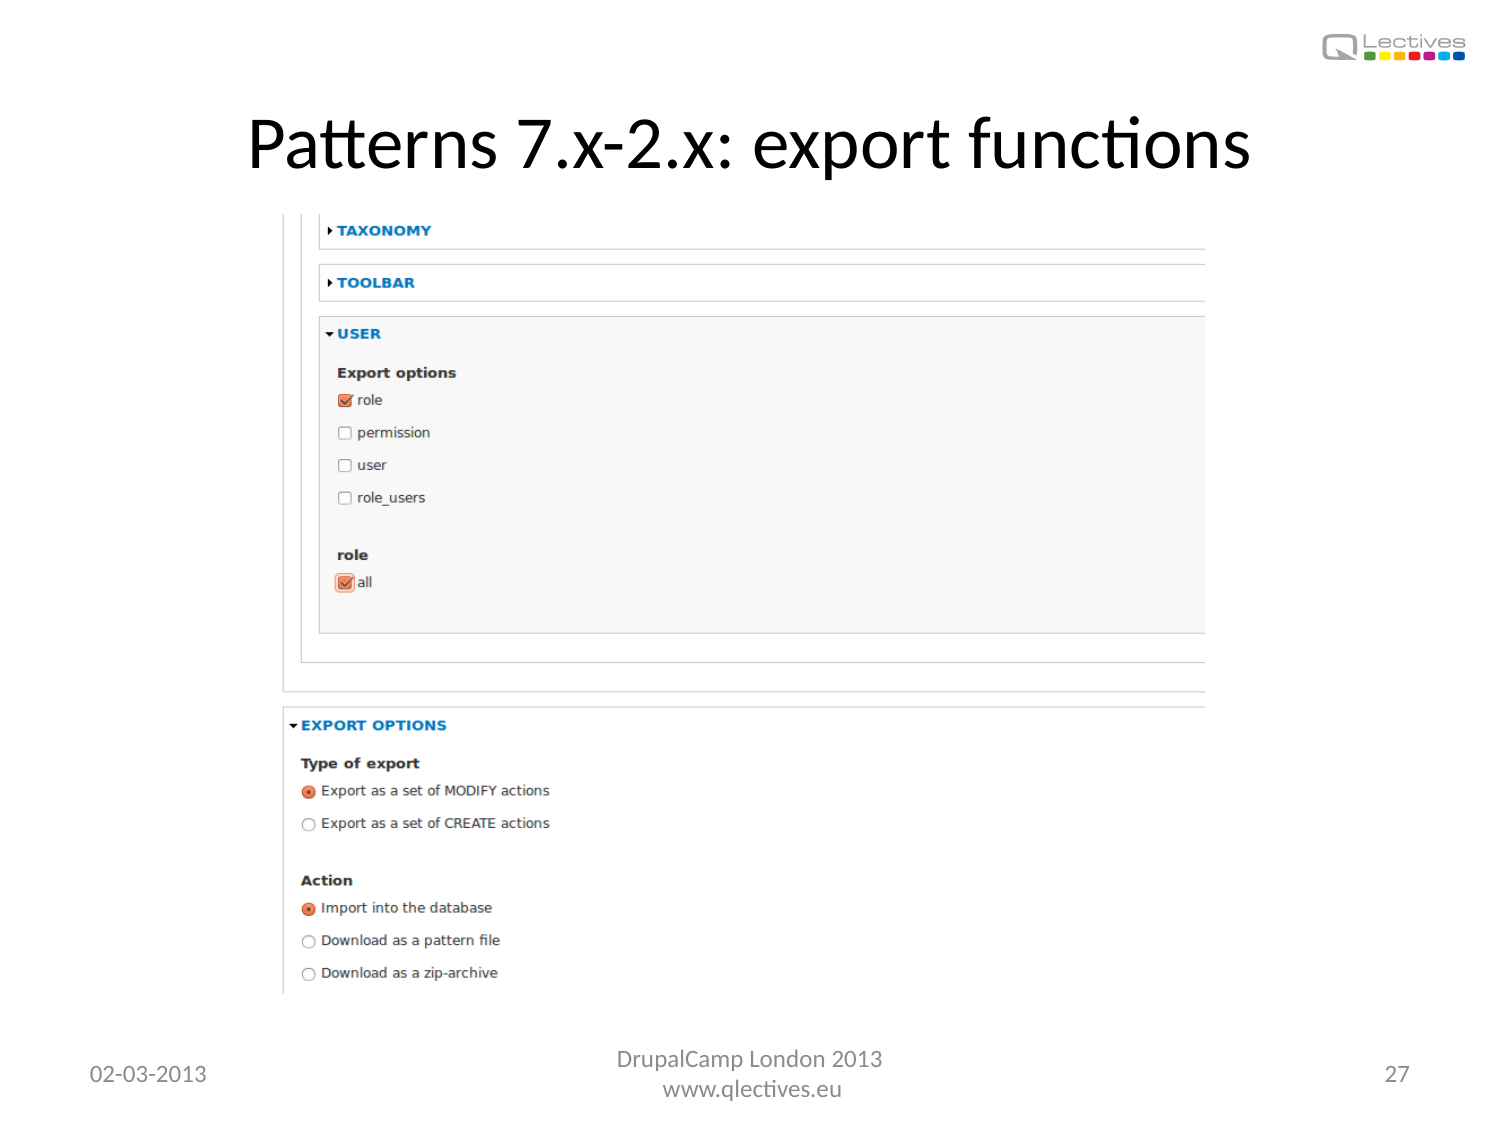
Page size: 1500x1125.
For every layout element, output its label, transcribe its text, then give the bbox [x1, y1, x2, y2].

text_box DrupalCamp London 2013 www.qlectives.eu [512, 1042, 988, 1103]
text_box 02-03-2013 [74, 1042, 425, 1103]
text_box <number> [1074, 1042, 1425, 1103]
picture [1288, 9, 1500, 90]
picture [259, 214, 1205, 994]
text_box Patterns 7.x-2.x: export functions [75, 45, 1425, 233]
